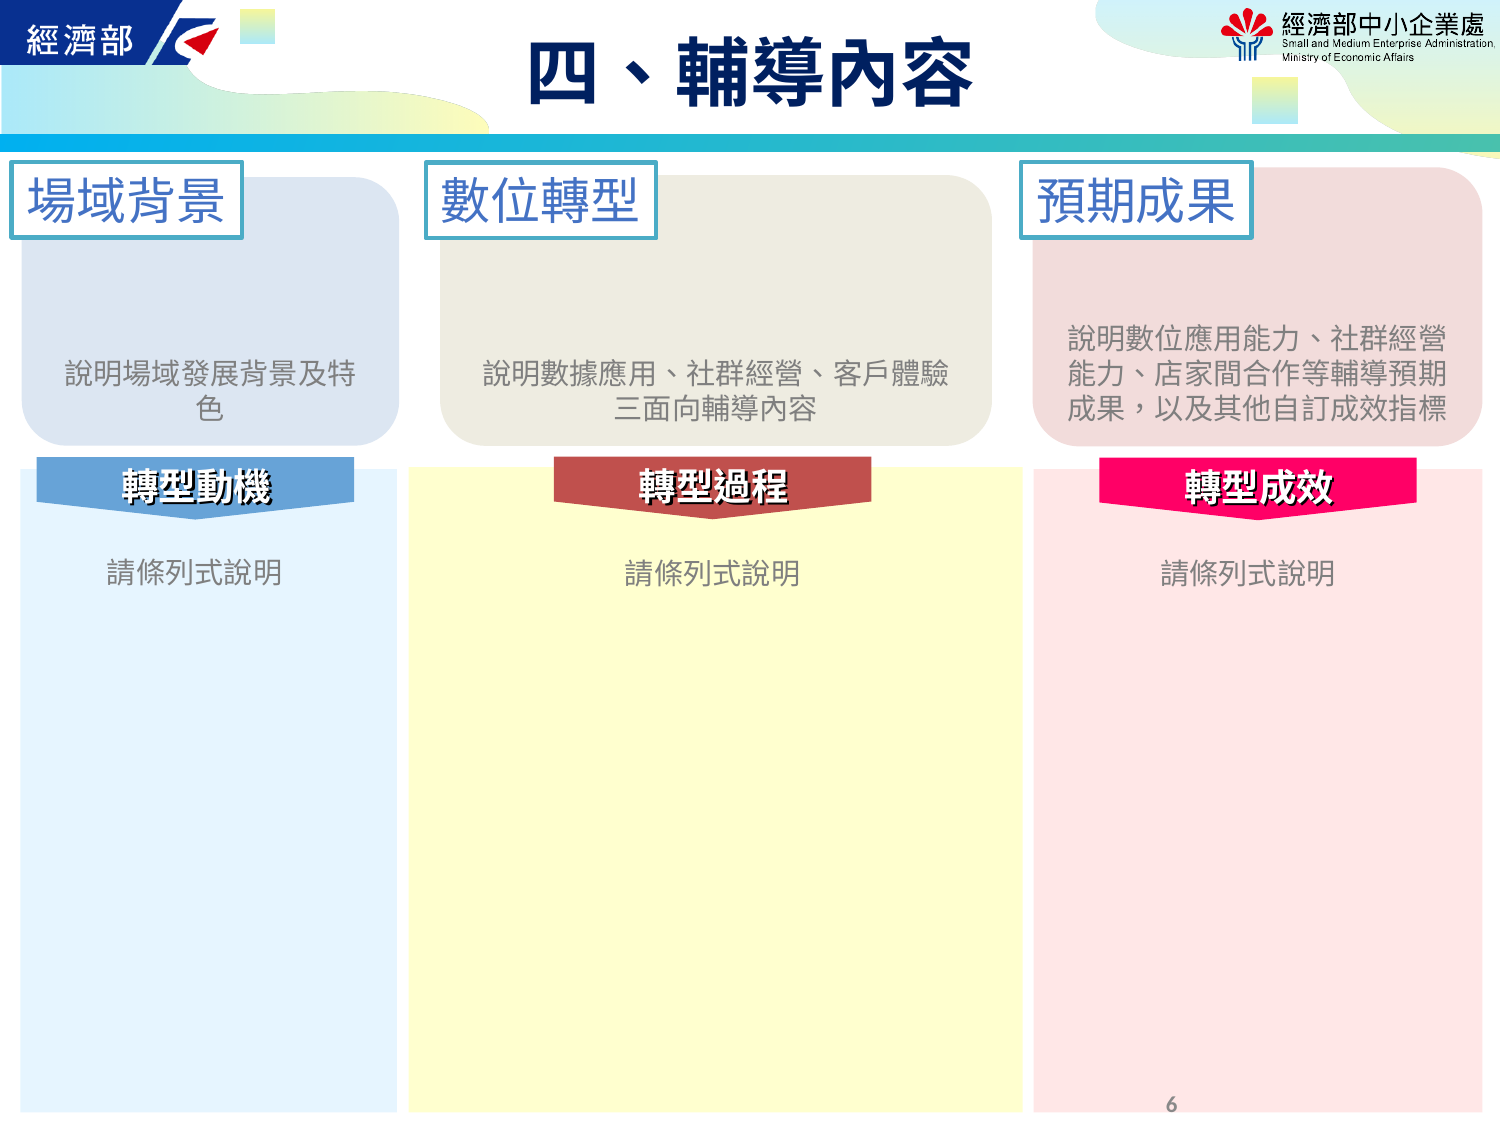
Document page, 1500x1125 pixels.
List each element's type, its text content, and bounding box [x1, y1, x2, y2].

text_box 請條列式說明 [77, 546, 312, 597]
text_box [20, 457, 397, 1113]
text_box [408, 456, 1023, 1113]
text_box 場域背景 [11, 161, 243, 238]
text_box 說明數位應用能力、社群經營能力、店家間合作等輔導預期成果，以及其他自訂成效指標 [1032, 167, 1483, 447]
text_box 說明場域發展背景及特色 [21, 177, 400, 446]
text_box 請條列式說明 [596, 547, 830, 599]
title 四、輔導內容 [0, 0, 1500, 142]
text_box 轉型動機 [64, 460, 327, 509]
text_box 轉型過程 [582, 460, 844, 509]
text_box 請條列式說明 [1131, 547, 1365, 599]
text_box 說明數據應用、社群經營、客戶體驗三面向輔導內容 [440, 175, 992, 446]
text_box 5 [1150, 1073, 1500, 1125]
text_box 數位轉型 [425, 162, 657, 239]
text_box 轉型成效 [1127, 461, 1389, 510]
text_box [1033, 457, 1483, 1113]
text_box 預期成果 [1021, 161, 1252, 238]
